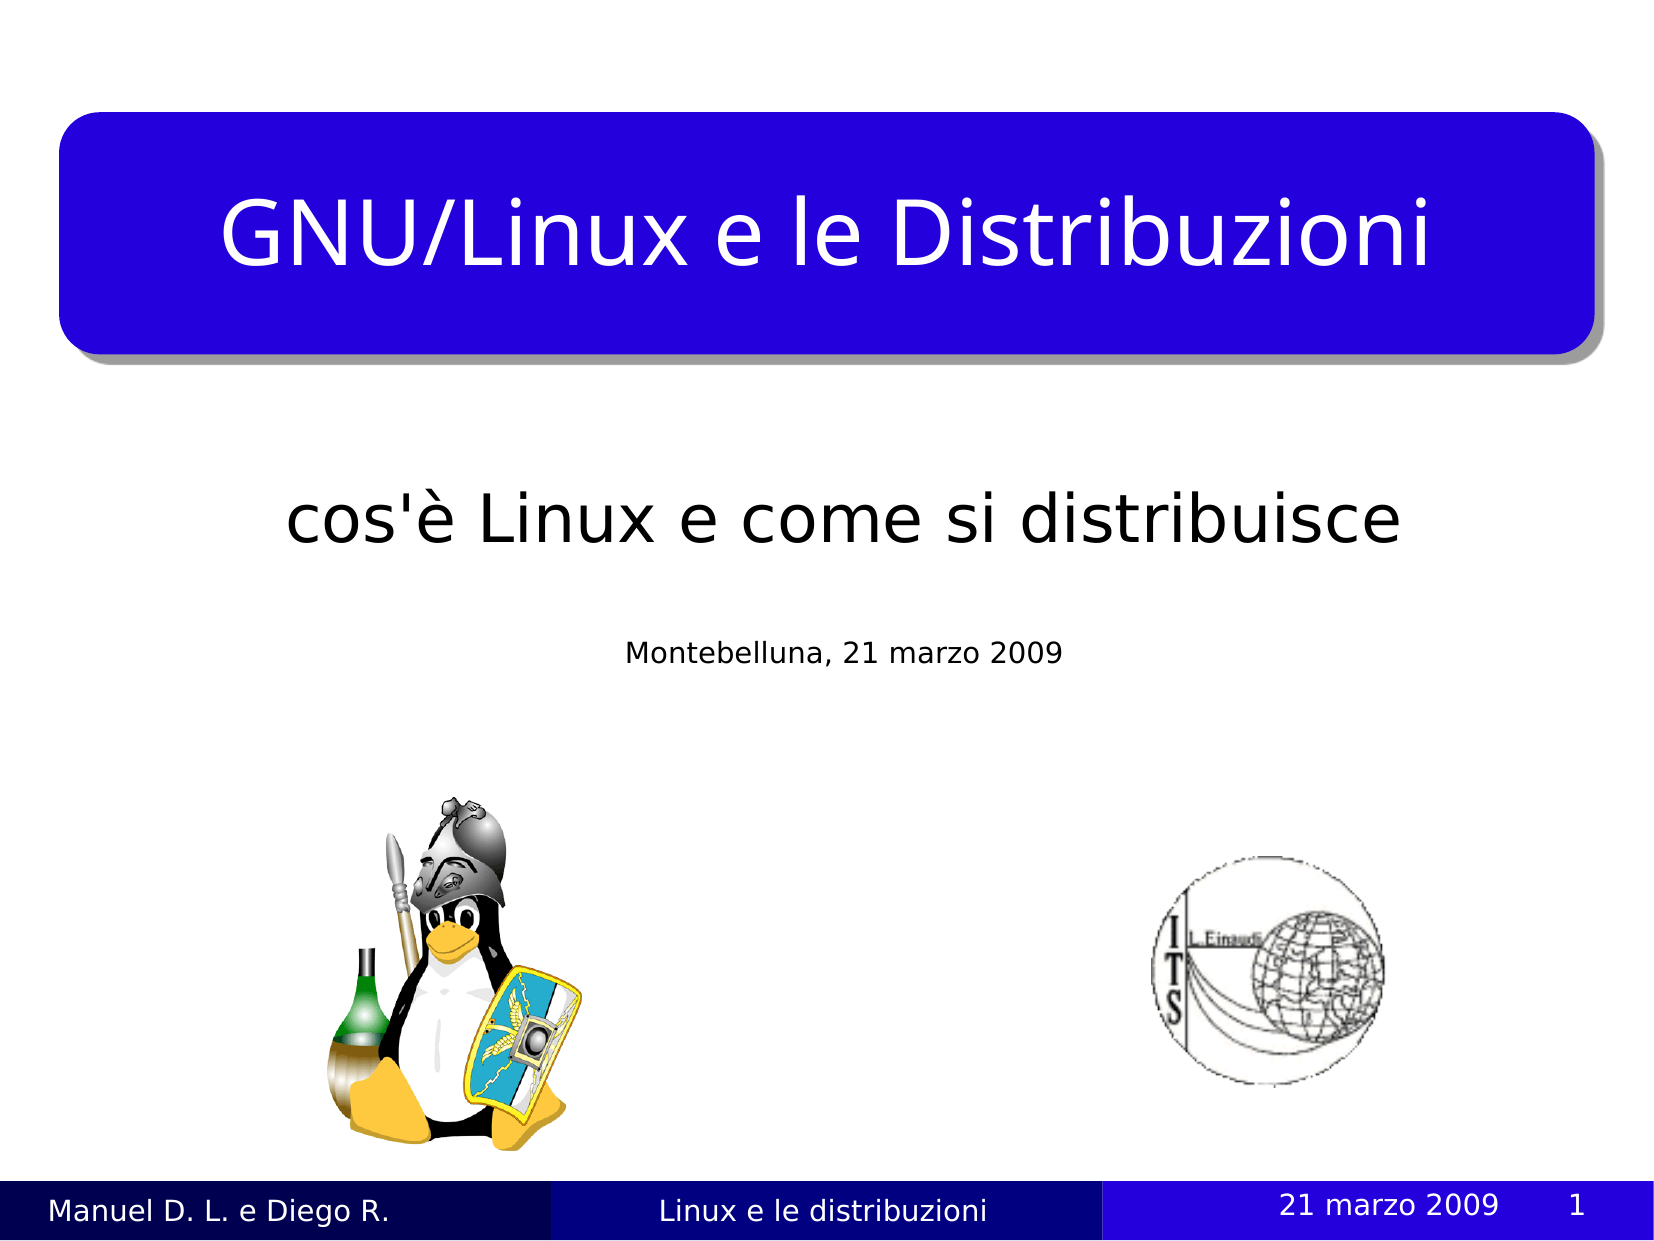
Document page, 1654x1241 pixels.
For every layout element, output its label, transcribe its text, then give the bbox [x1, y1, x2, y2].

picture [1151, 856, 1388, 1088]
title GNU/Linux e le Distribuzioni [82, 126, 1571, 334]
subtitle cos'è Linux e come si distribuisce Montebelluna, 21 marzo 2009 [82, 420, 1571, 731]
picture [327, 797, 582, 1151]
